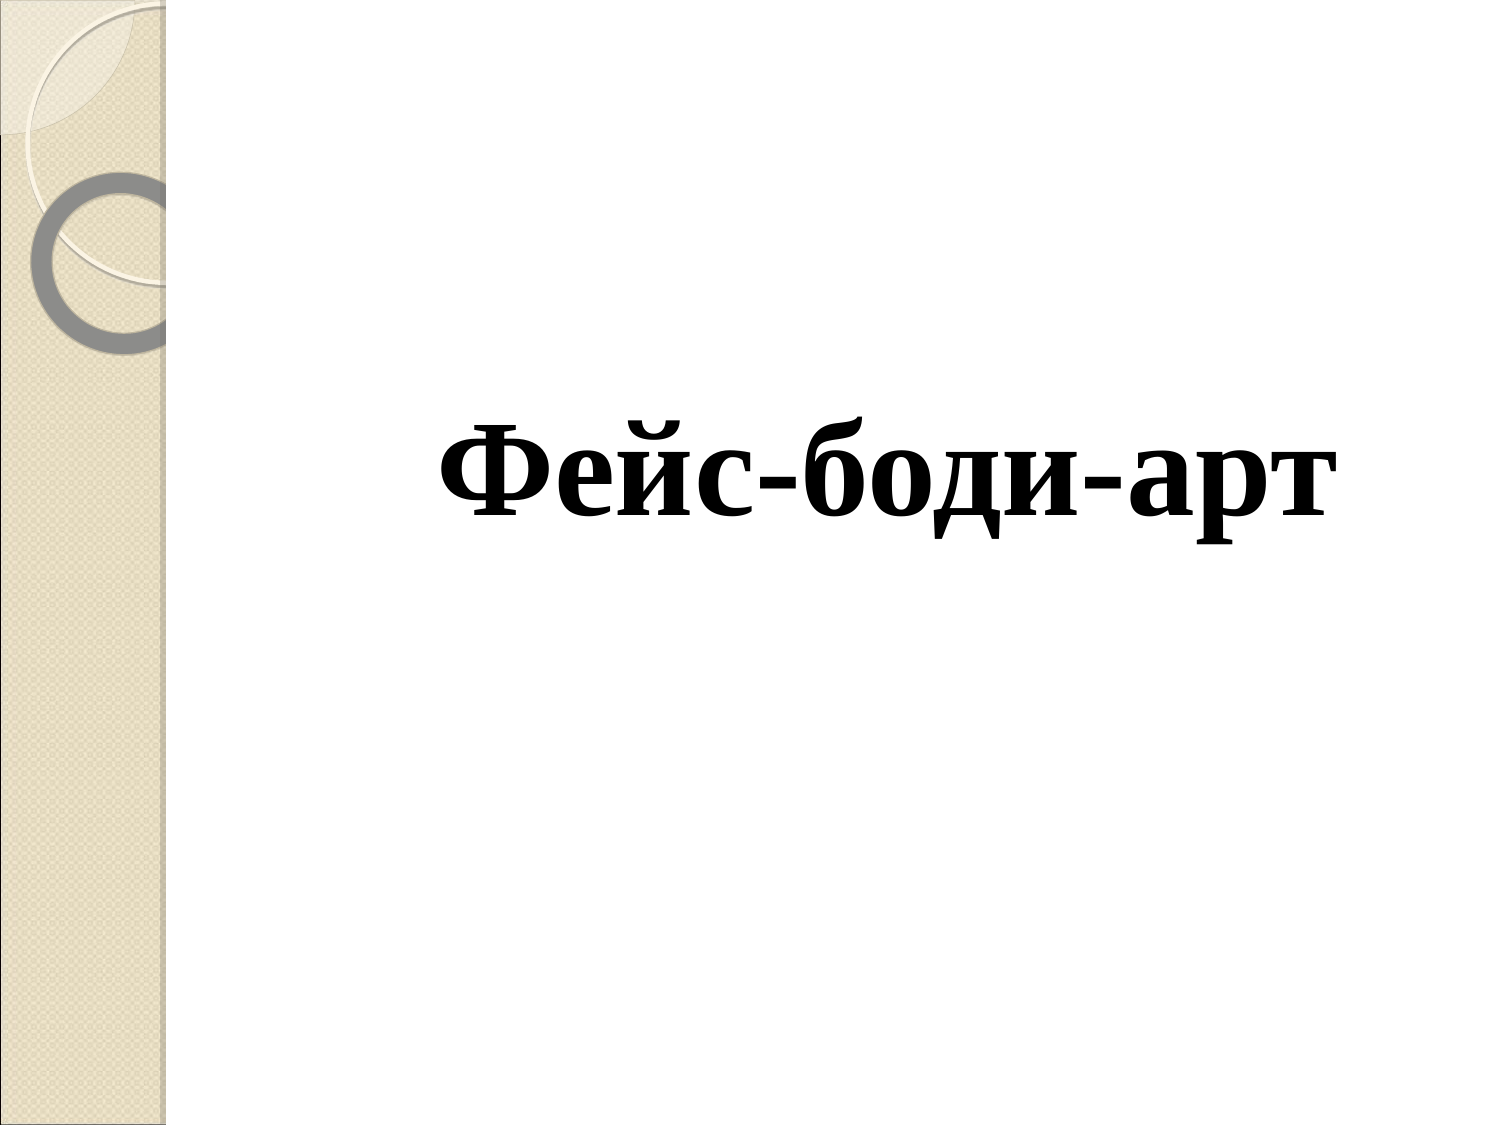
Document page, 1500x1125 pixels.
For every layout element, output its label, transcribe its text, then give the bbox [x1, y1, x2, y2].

list Фейс-боди-арт [235, 237, 1466, 1026]
